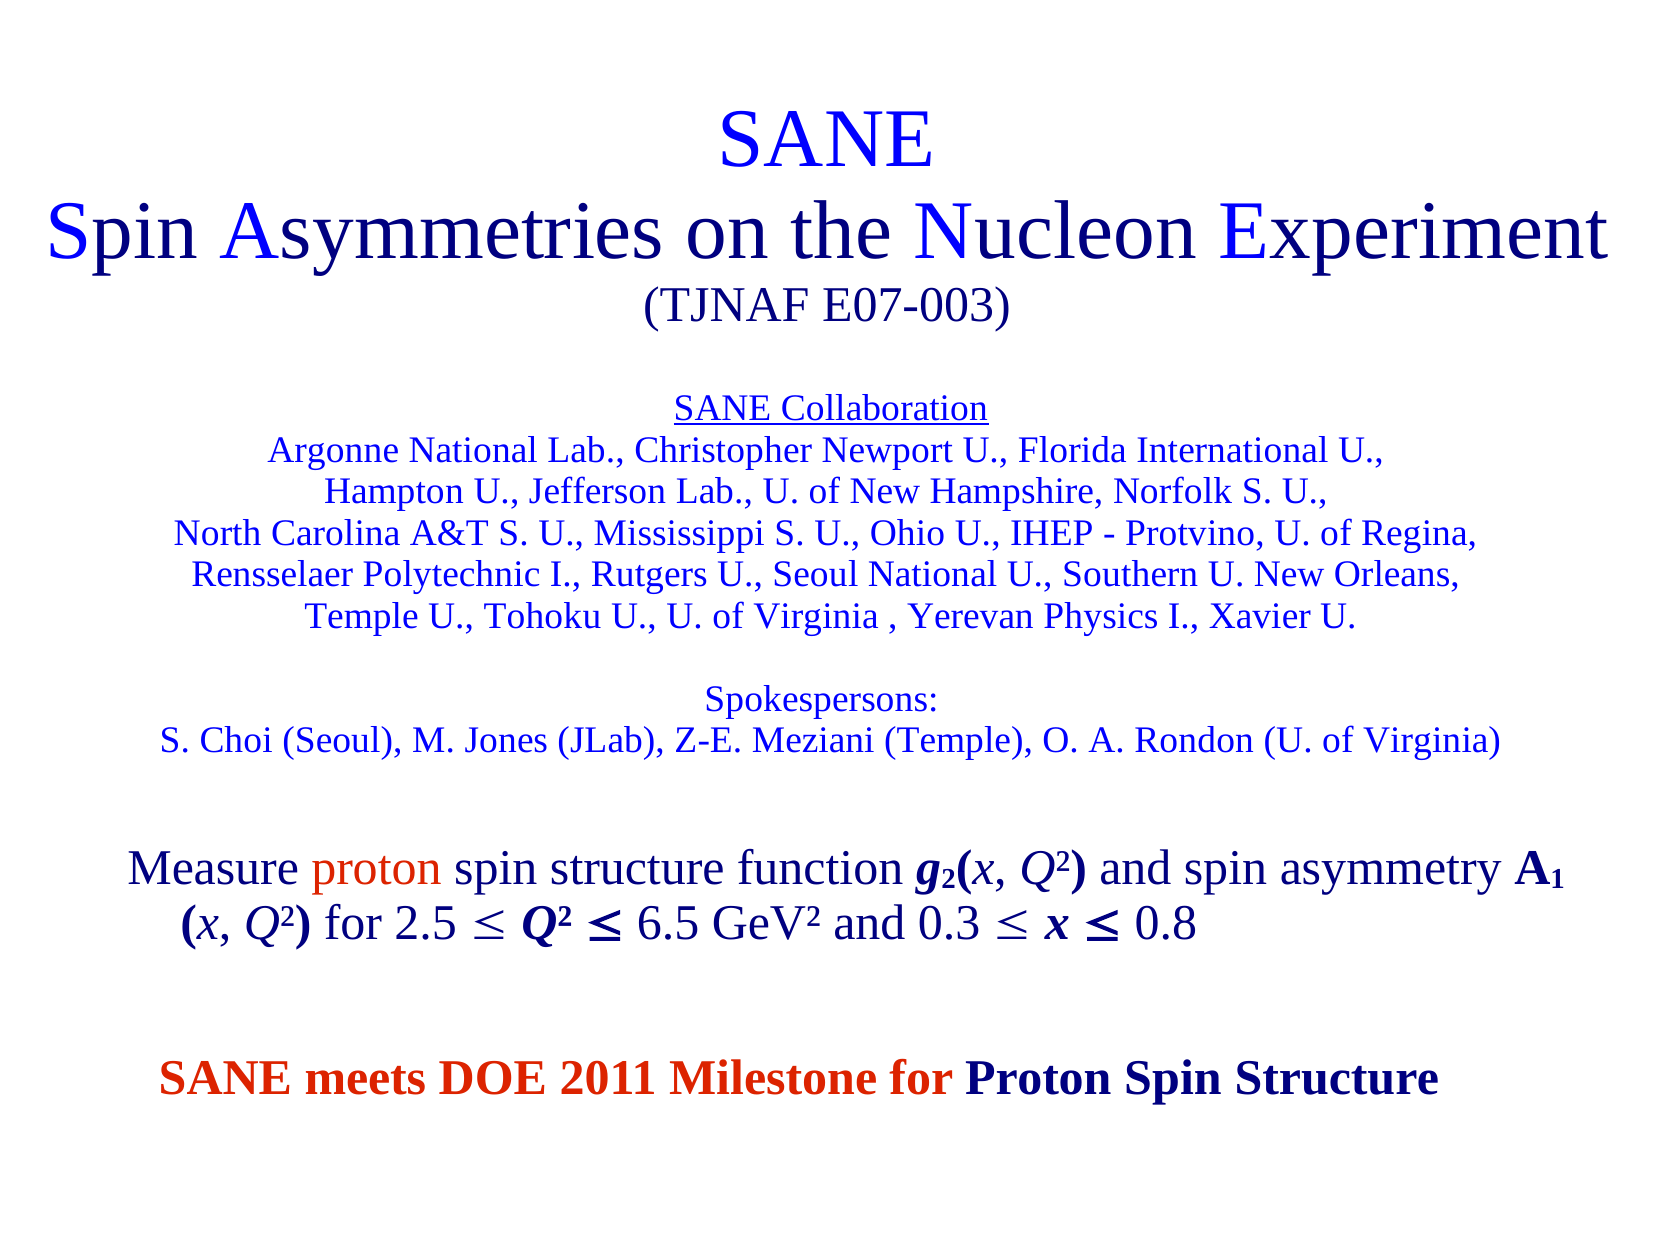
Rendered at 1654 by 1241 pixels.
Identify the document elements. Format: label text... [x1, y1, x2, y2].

list SANE meets DOE 2011 Milestone for Proton Spin Structure [141, 1050, 1512, 1130]
title SANE Spin Asymmetries on the Nucleon Experiment (TJNAF E07-003) [30, 91, 1624, 333]
list Measure proton spin structure function g2(x, Q²) and spin asymmetry A1 (x, Q²) for 2.5  Q²  6.5 GeV² and 0.3  x  0.8 [109, 840, 1571, 1011]
title SANE Collaboration Argonne National Lab., Christopher Newport U., Florida International U., Hampton U., Jefferson Lab., U. of New Hampshire, Norfolk S. U., North Carolina A&T S. U., Mississippi S. U., Ohio U., IHEP - Protvino, U. of Regina, Rensselaer Polytechnic I., Rutgers U., Seoul National U., Southern U. New Orleans, Temple U., Tohoku U., U. of Virginia , Yerevan Physics I., Xavier U. Spokespersons: S. Choi (Seoul), M. Jones (JLab), Z-E. Meziani (Temple), O. A. Rondon (U. of Virginia) [127, 387, 1535, 761]
